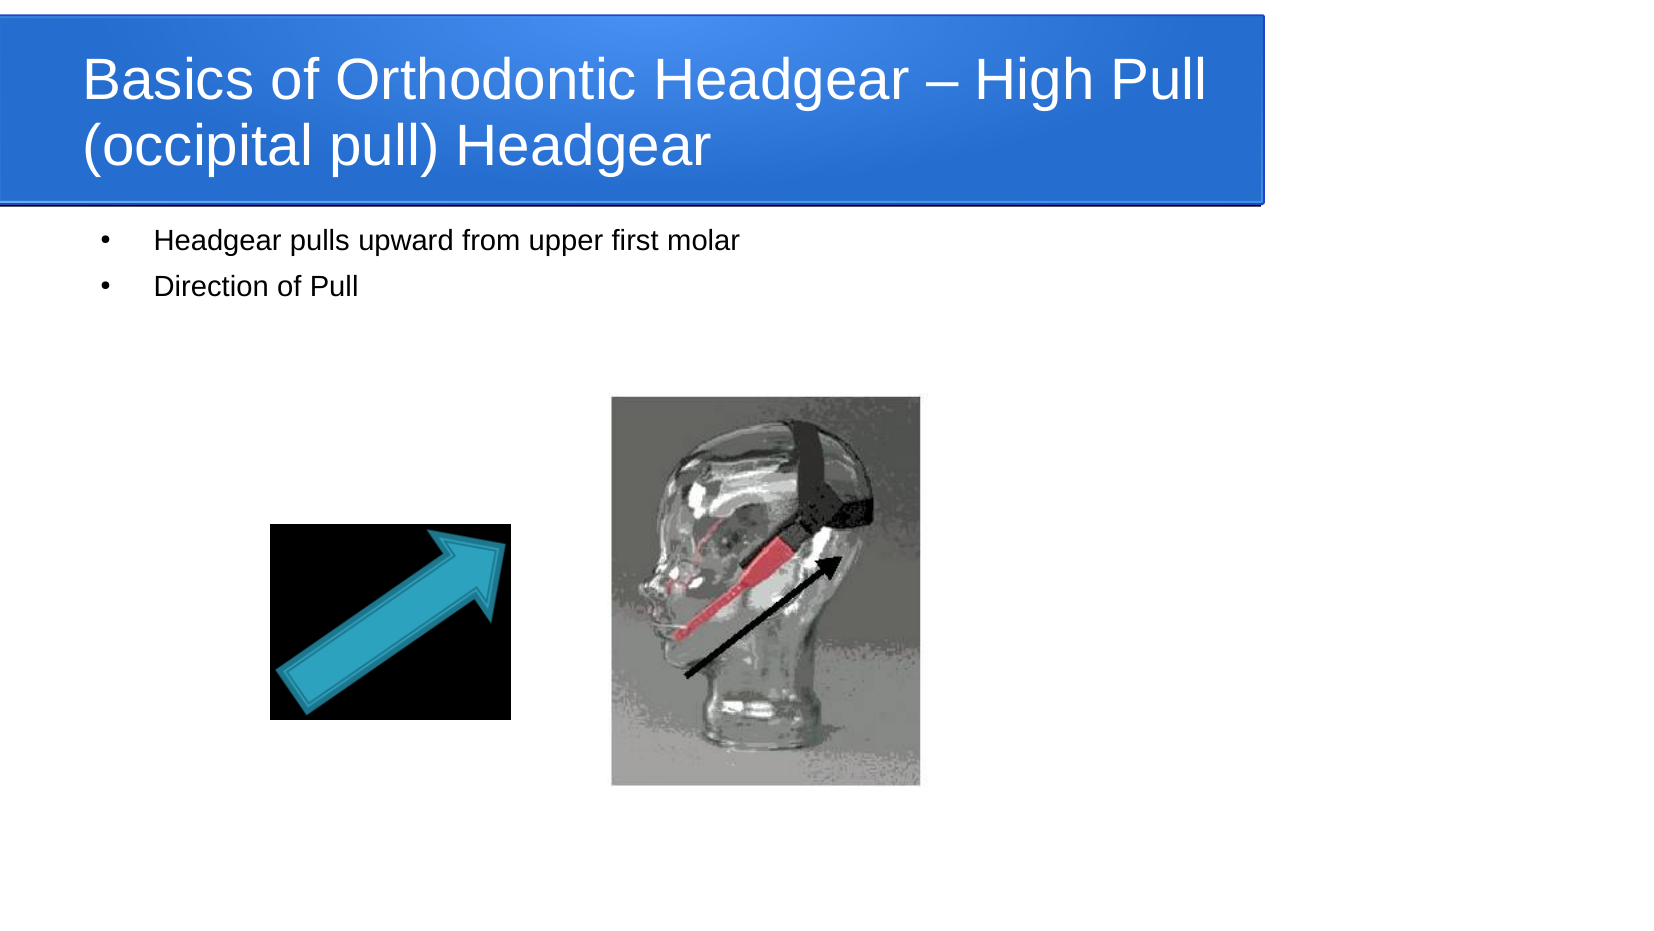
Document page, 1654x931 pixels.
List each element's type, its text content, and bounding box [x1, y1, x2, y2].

picture [597, 393, 931, 796]
picture [270, 524, 511, 721]
title Basics of Orthodontic Headgear – High Pull (occipital pull) Headgear [82, 35, 1235, 189]
list Headgear pulls upward from upper first molar Direction of Pull [82, 224, 1571, 764]
